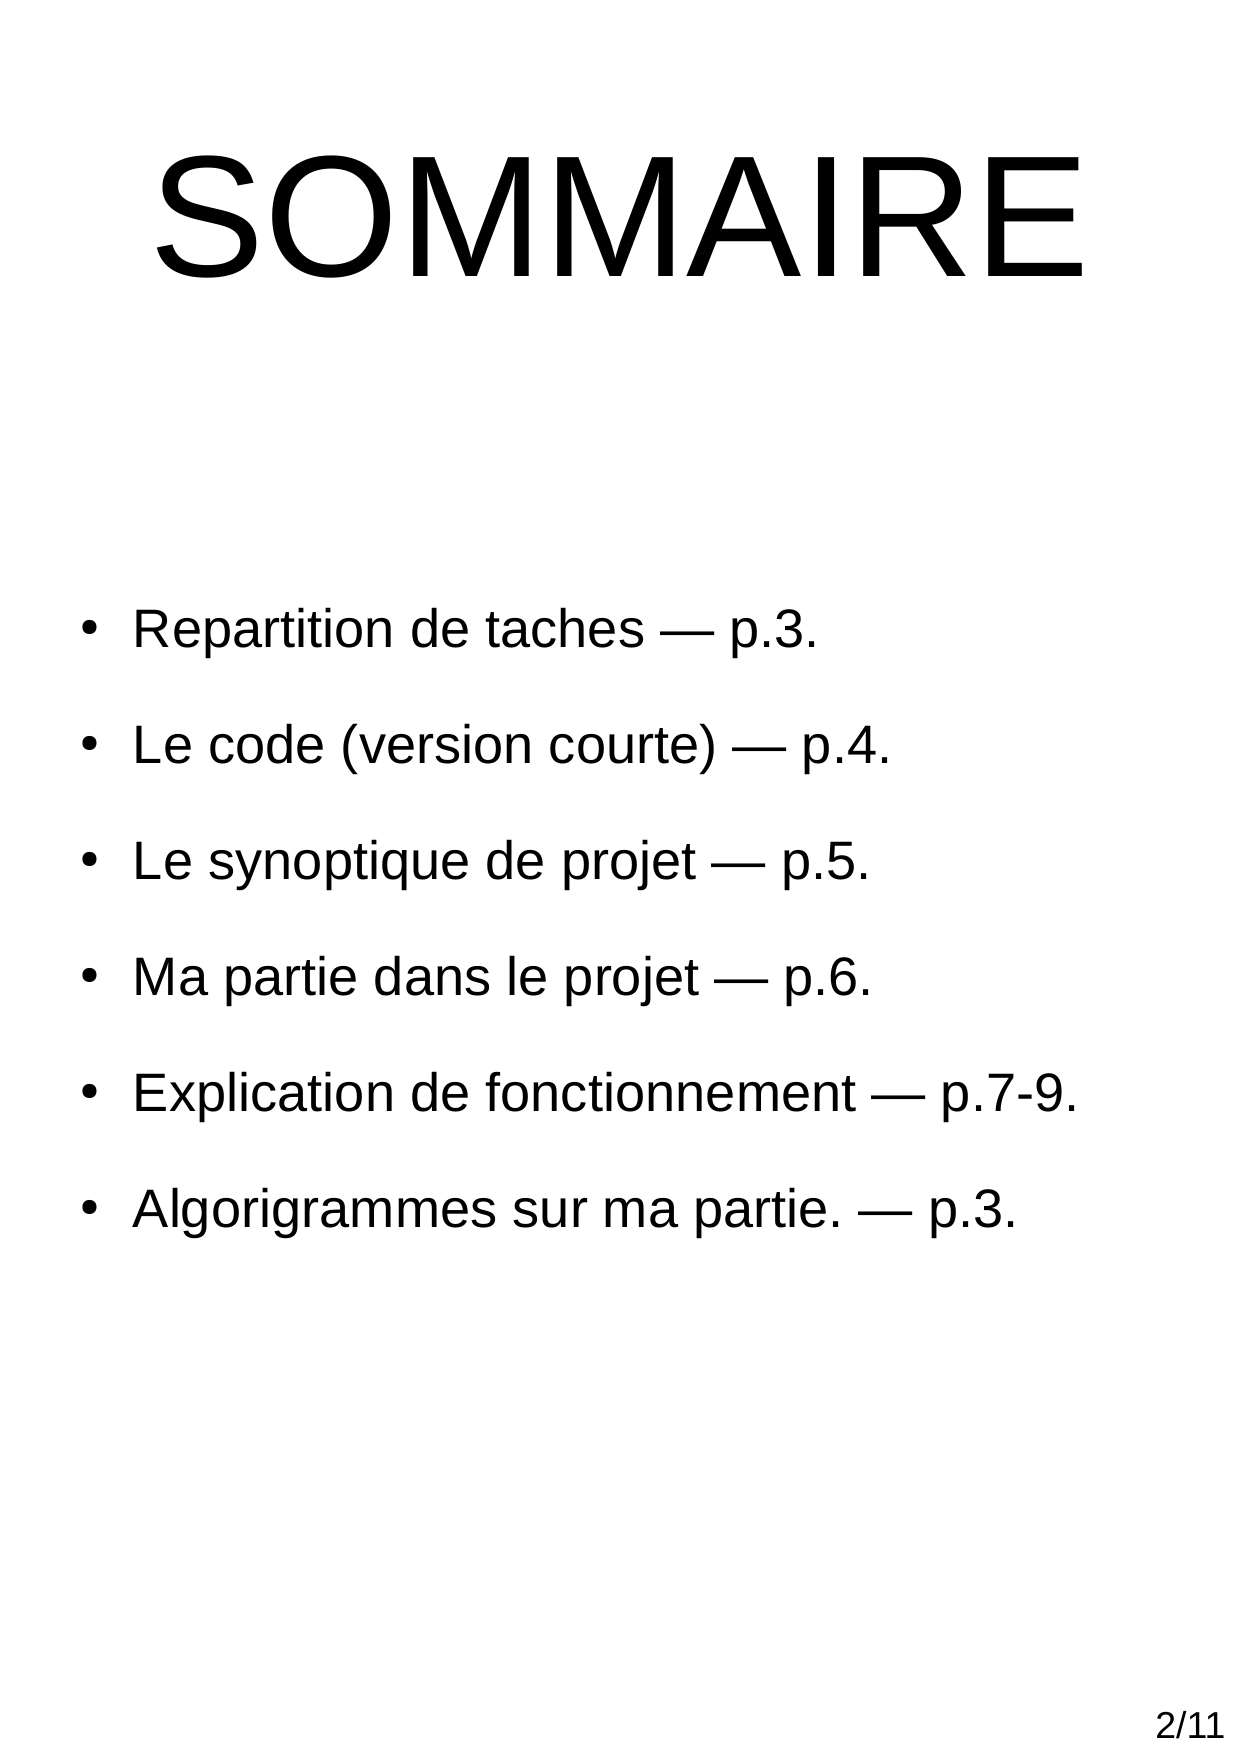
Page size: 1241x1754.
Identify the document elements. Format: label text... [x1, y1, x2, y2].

list Repartition de taches — p.3. Le code (version courte) — p.4. Le synoptique de projet — p.5. Ma partie dans le projet — p.6. Explication de fonctionnement — p.7-9. Algorigrammes sur ma partie. — p.3. [62, 410, 1179, 1428]
title SOMMAIRE [62, 69, 1179, 363]
text_box 2/11 [1140, 1697, 1241, 1754]
